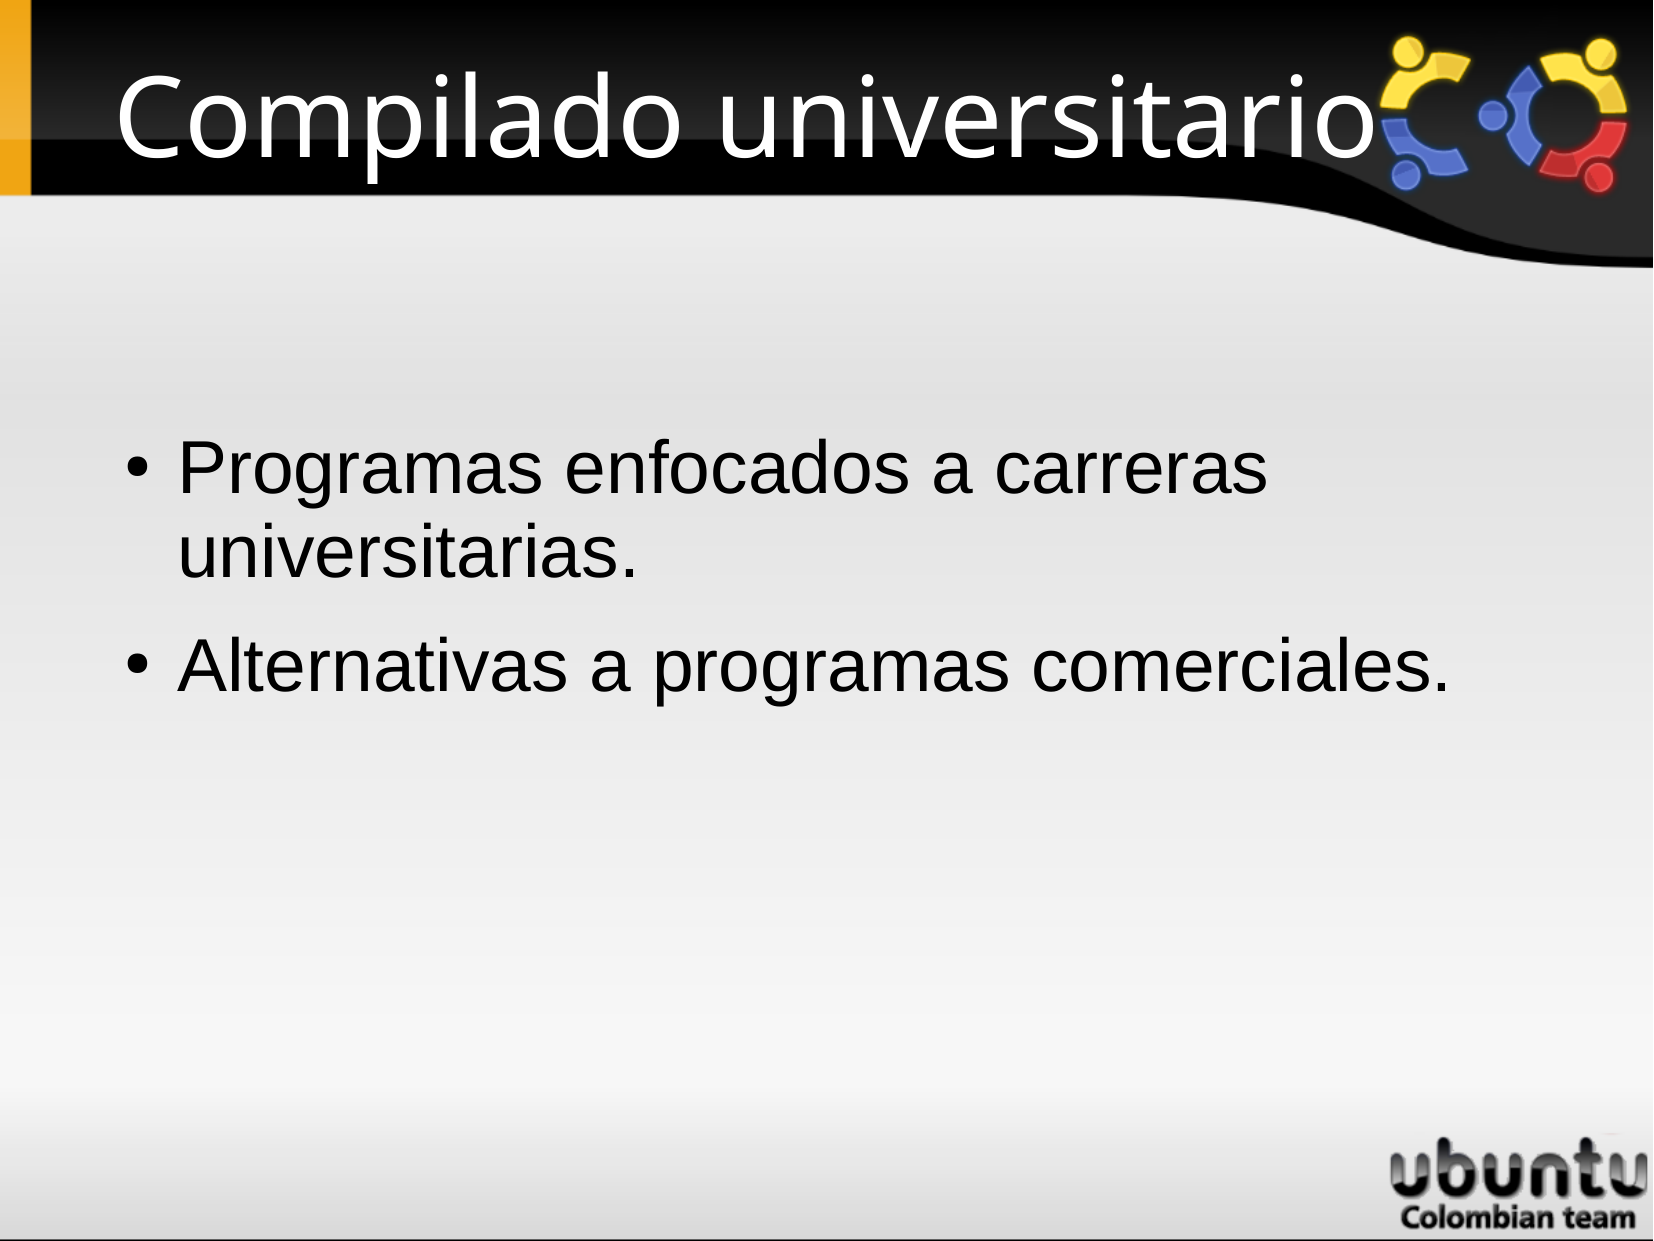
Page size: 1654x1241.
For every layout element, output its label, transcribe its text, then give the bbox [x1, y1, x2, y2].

list Programas enfocados a carreras universitarias. Alternativas a programas comerciales. [106, 426, 1595, 875]
text_box Compilado universitario [59, 29, 1447, 178]
picture [0, 0, 1653, 1241]
